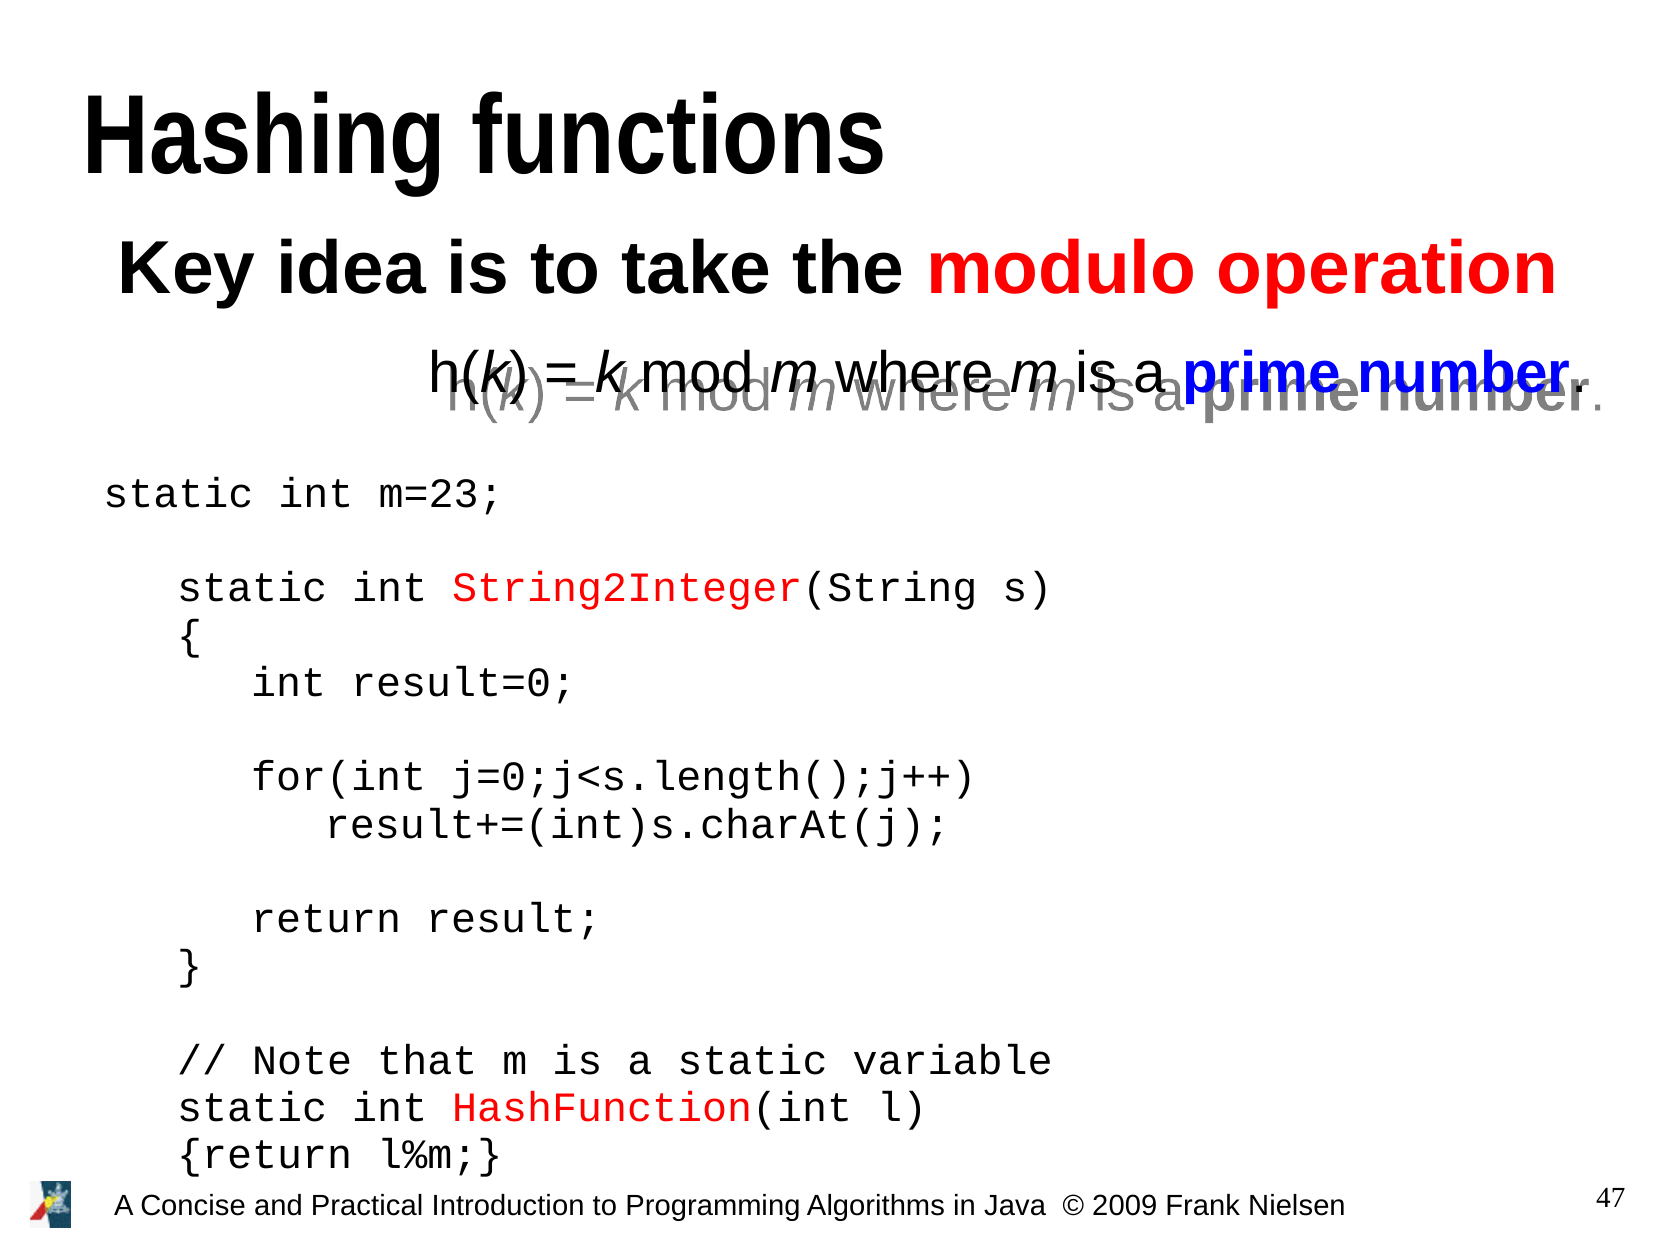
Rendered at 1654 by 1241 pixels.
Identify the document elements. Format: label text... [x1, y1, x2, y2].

picture [29, 1181, 71, 1228]
text_box h(k) = k mod m where m is a prime number. [413, 332, 1599, 414]
text_box static int m=23; static int String2Integer(String s) { int result=0; for(int j=0;j<s.length();j++) result+=(int)s.charAt(j); return result; } // Note that m is a static variable static int HashFunction(int l) {return l%m;} [88, 465, 1506, 1152]
text_box Key idea is to take the modulo operation [103, 218, 1595, 318]
text_box Hashing functions [67, 60, 902, 205]
